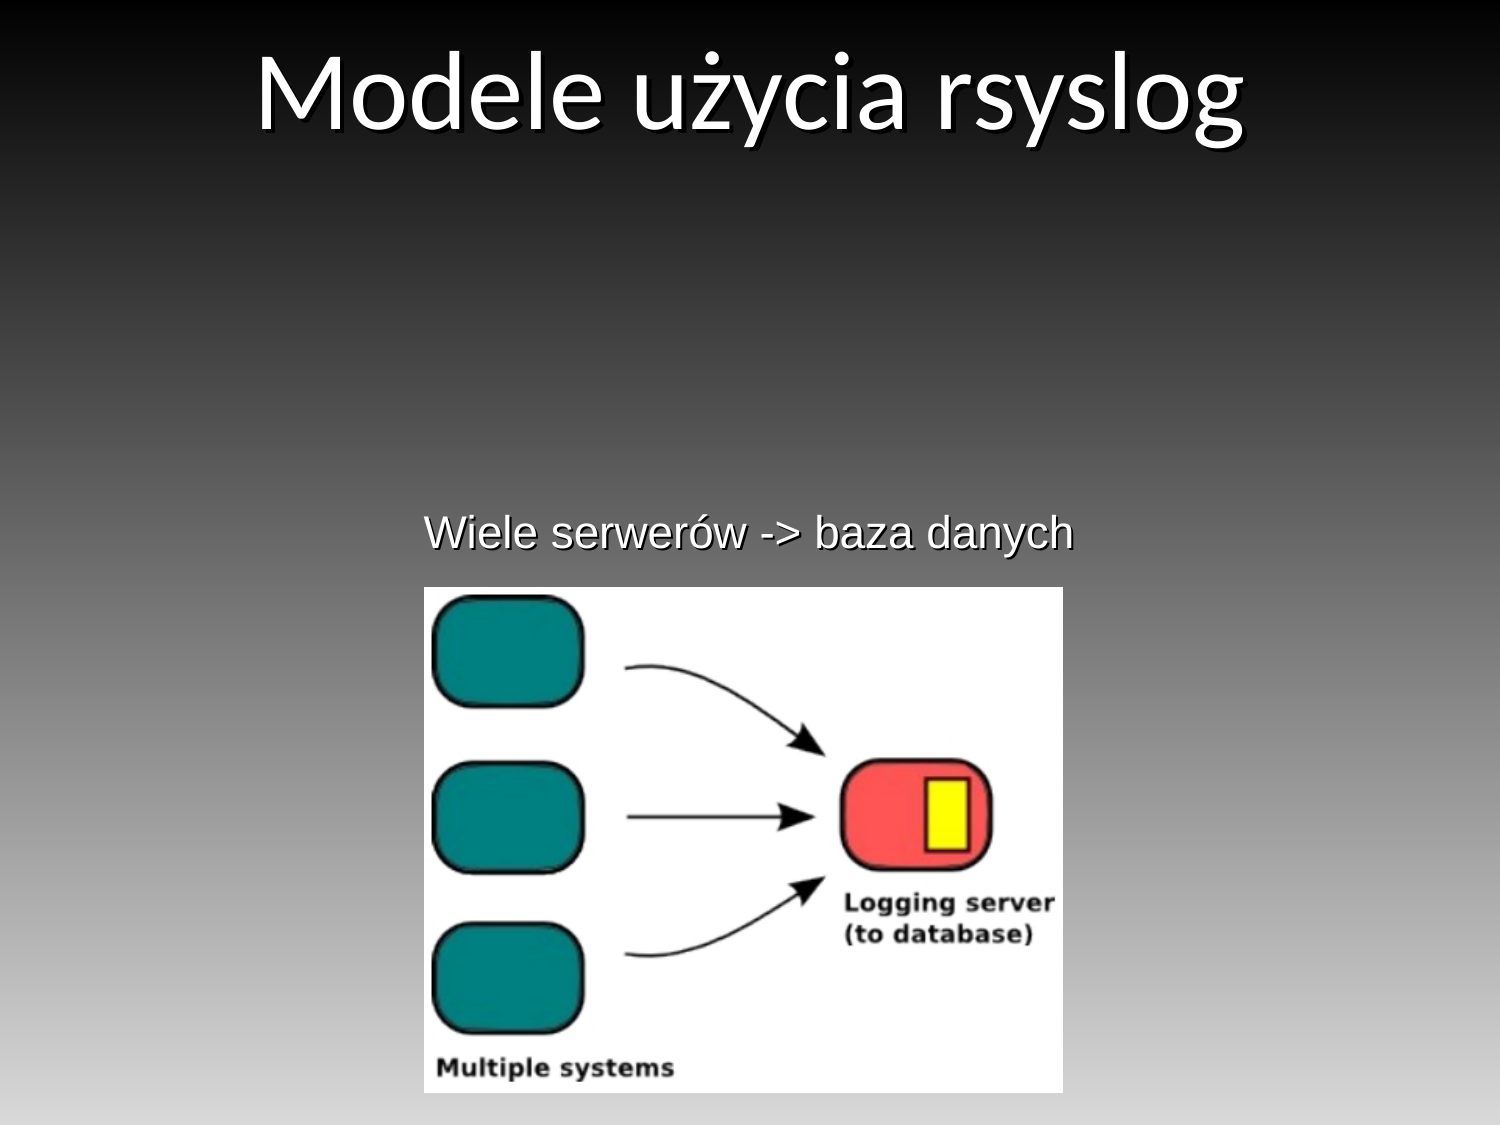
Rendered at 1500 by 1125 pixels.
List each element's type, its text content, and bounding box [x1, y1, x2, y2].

subtitle Wiele serwerów -> baza danych [140, 295, 1359, 822]
title Modele użycia rsyslog [75, 33, 1425, 244]
picture [424, 587, 1063, 1093]
